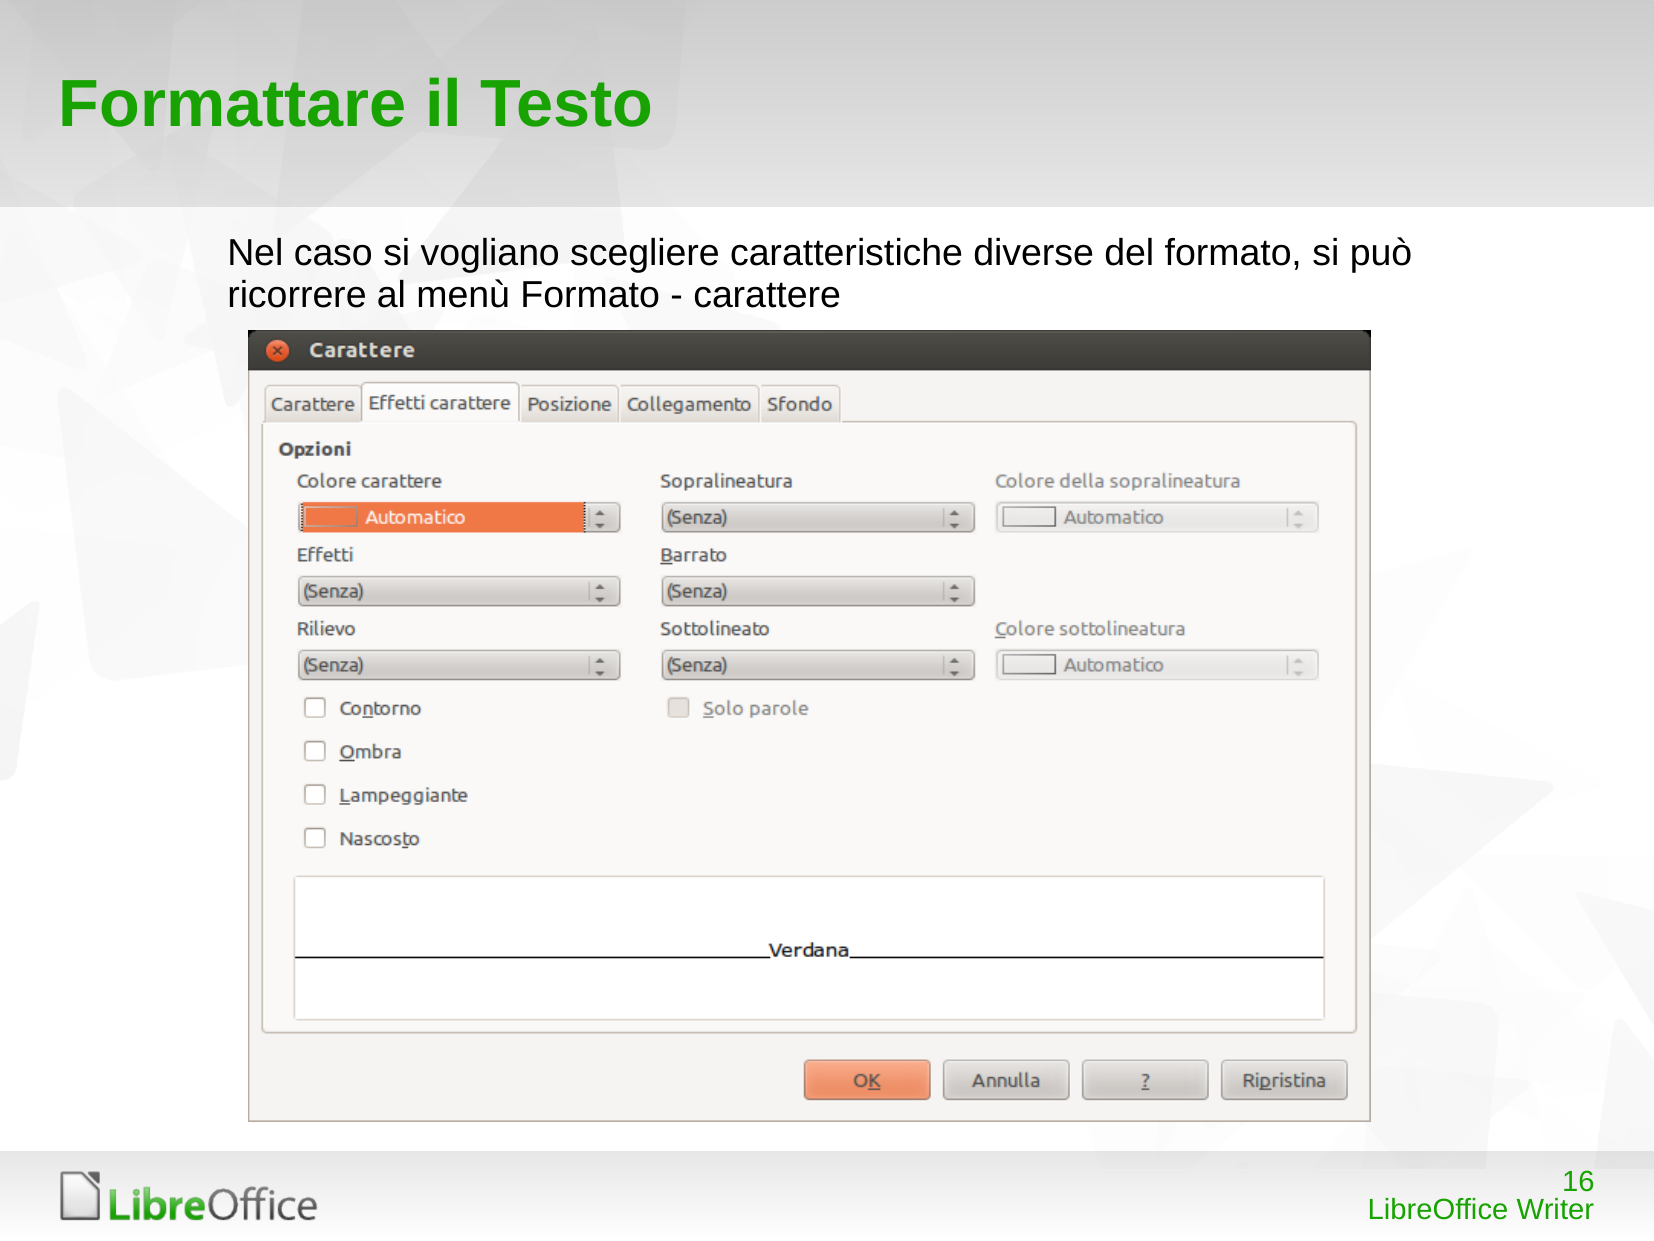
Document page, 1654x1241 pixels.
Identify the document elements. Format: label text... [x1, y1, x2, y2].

title Formattare il Testo [59, 29, 1595, 178]
text_box Nel caso si vogliano scegliere caratteristiche diverse del formato, si può ricorrere al menù Formato - carattere [212, 224, 1441, 324]
picture [41, 1152, 337, 1240]
picture [0, 0, 1654, 1169]
